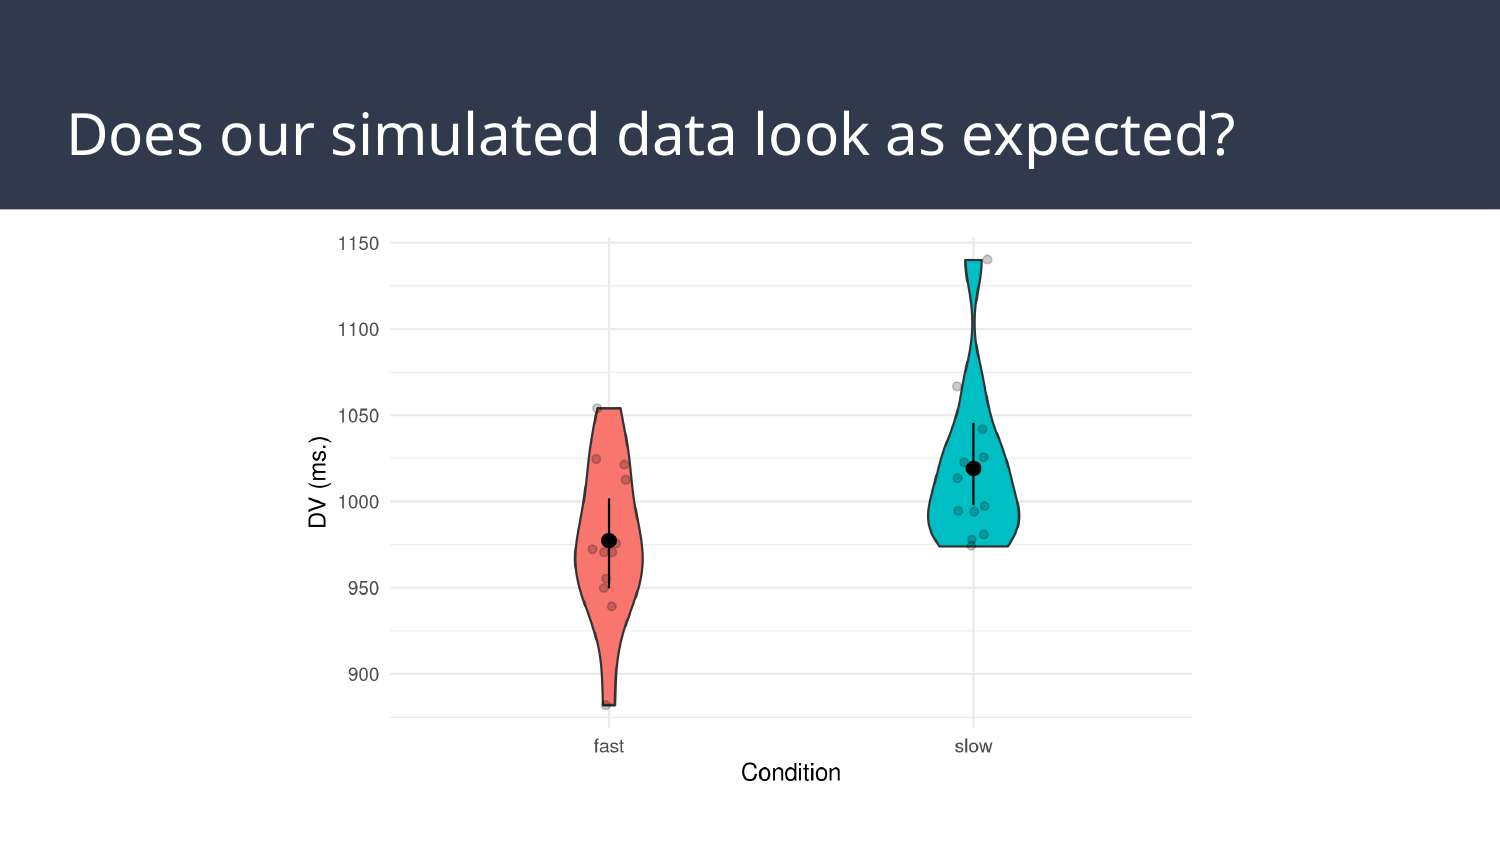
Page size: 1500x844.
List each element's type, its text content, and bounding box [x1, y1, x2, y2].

picture [296, 225, 1204, 798]
title Does our simulated data look as expected? [51, 82, 1449, 185]
